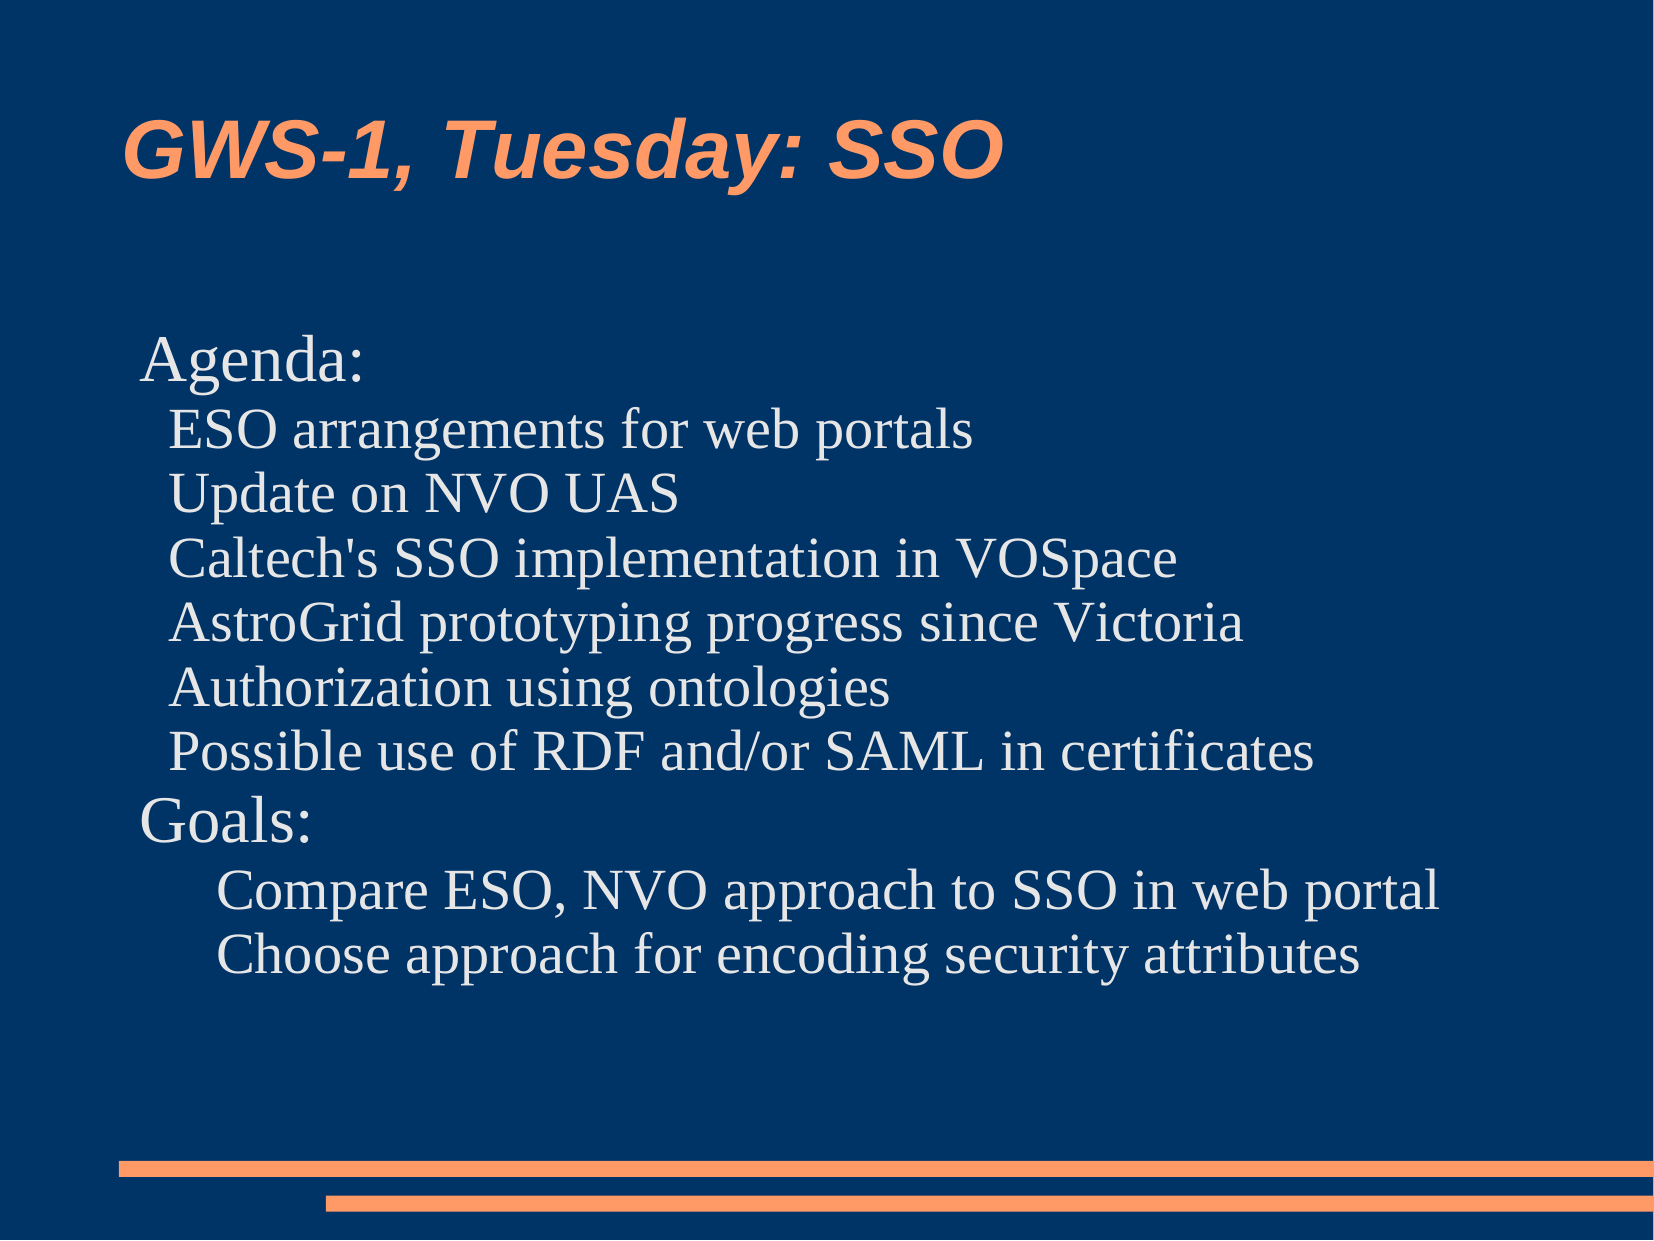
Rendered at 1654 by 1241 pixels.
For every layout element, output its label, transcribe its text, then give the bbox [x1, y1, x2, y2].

list Agenda: ESO arrangements for web portals Update on NVO UAS Caltech's SSO implementation in VOSpace AstroGrid prototyping progress since Victoria Authorization using ontologies Possible use of RDF and/or SAML in certificates Goals: Compare ESO, NVO approach to SSO in web portal Choose approach for encoding security attributes [121, 322, 1561, 1133]
title GWS-1, Tuesday: SSO [121, 46, 1534, 254]
